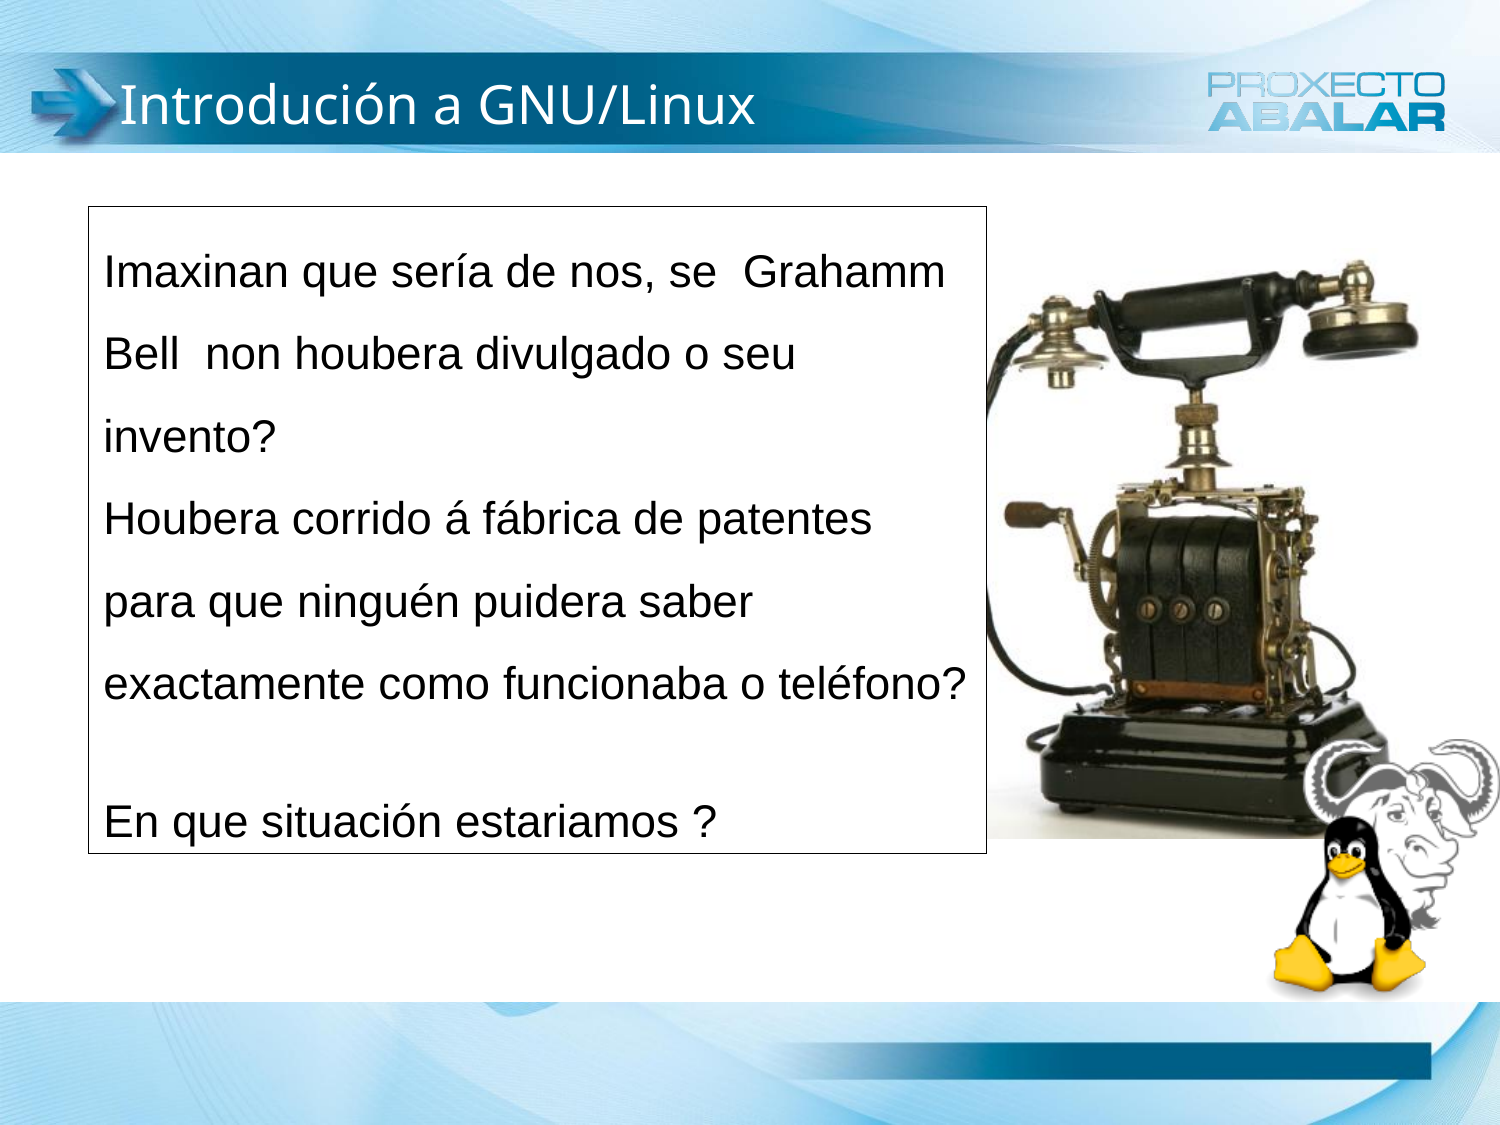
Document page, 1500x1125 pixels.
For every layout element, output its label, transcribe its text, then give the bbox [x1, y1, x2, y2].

text_box Introdución a GNU/Linux [104, 62, 772, 143]
text_box Imaxinan que sería de nos, se Grahamm Bell non houbera divulgado o seu invento? Houbera corrido á fábrica de patentes para que ninguén puidera saber exactamente como funcionaba o teléfono? En que situación estariamos ? [88, 206, 987, 854]
picture [0, 248, 1500, 1125]
picture [0, 0, 1500, 153]
